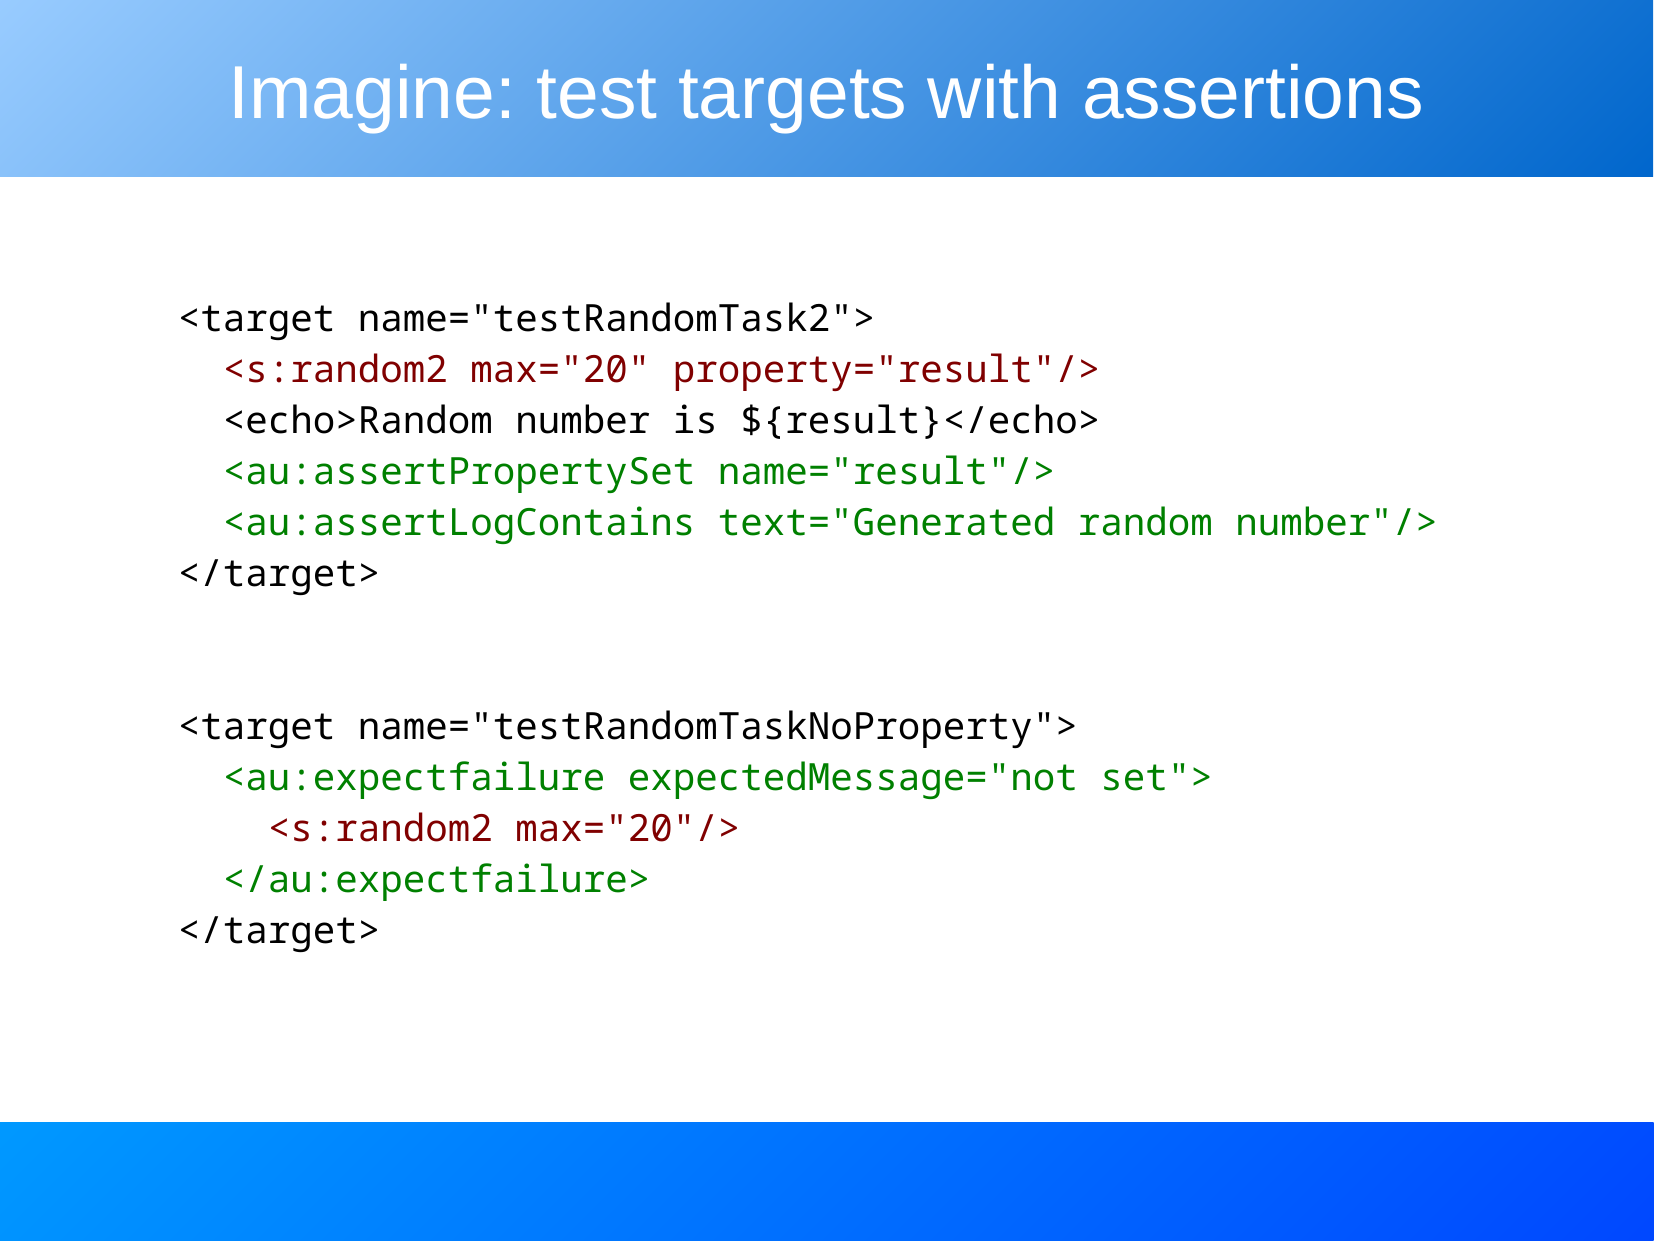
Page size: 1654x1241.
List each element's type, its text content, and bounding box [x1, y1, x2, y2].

text_box <target name="testRandomTask2"> <s:random2 max="20" property="result"/> <echo>Random number is ${result}</echo> <au:assertPropertySet name="result"/> <au:assertLogContains text="Generated random number"/> </target> <target name="testRandomTaskNoProperty"> <au:expectfailure expectedMessage="not set"> <s:random2 max="20"/> </au:expectfailure> </target> [118, 372, 1565, 875]
title Imagine: test targets with assertions [82, 22, 1571, 163]
